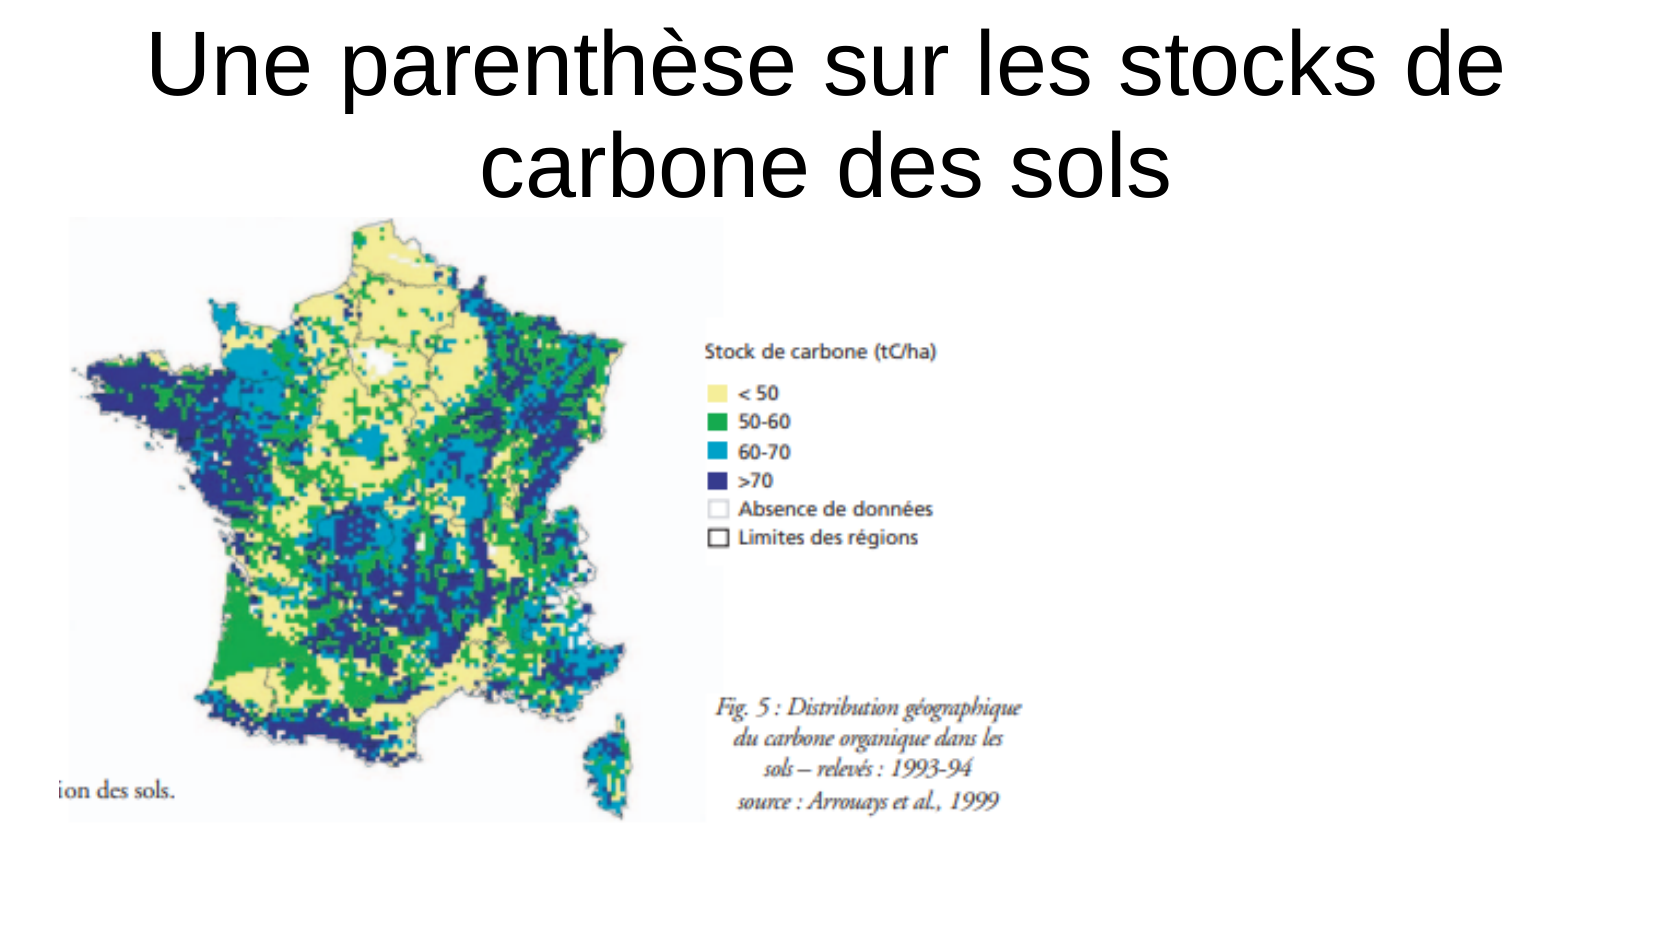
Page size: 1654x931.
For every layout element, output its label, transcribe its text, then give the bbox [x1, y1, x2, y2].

title Une parenthèse sur les stocks de carbone des sols [82, 12, 1571, 218]
picture [59, 217, 1093, 827]
